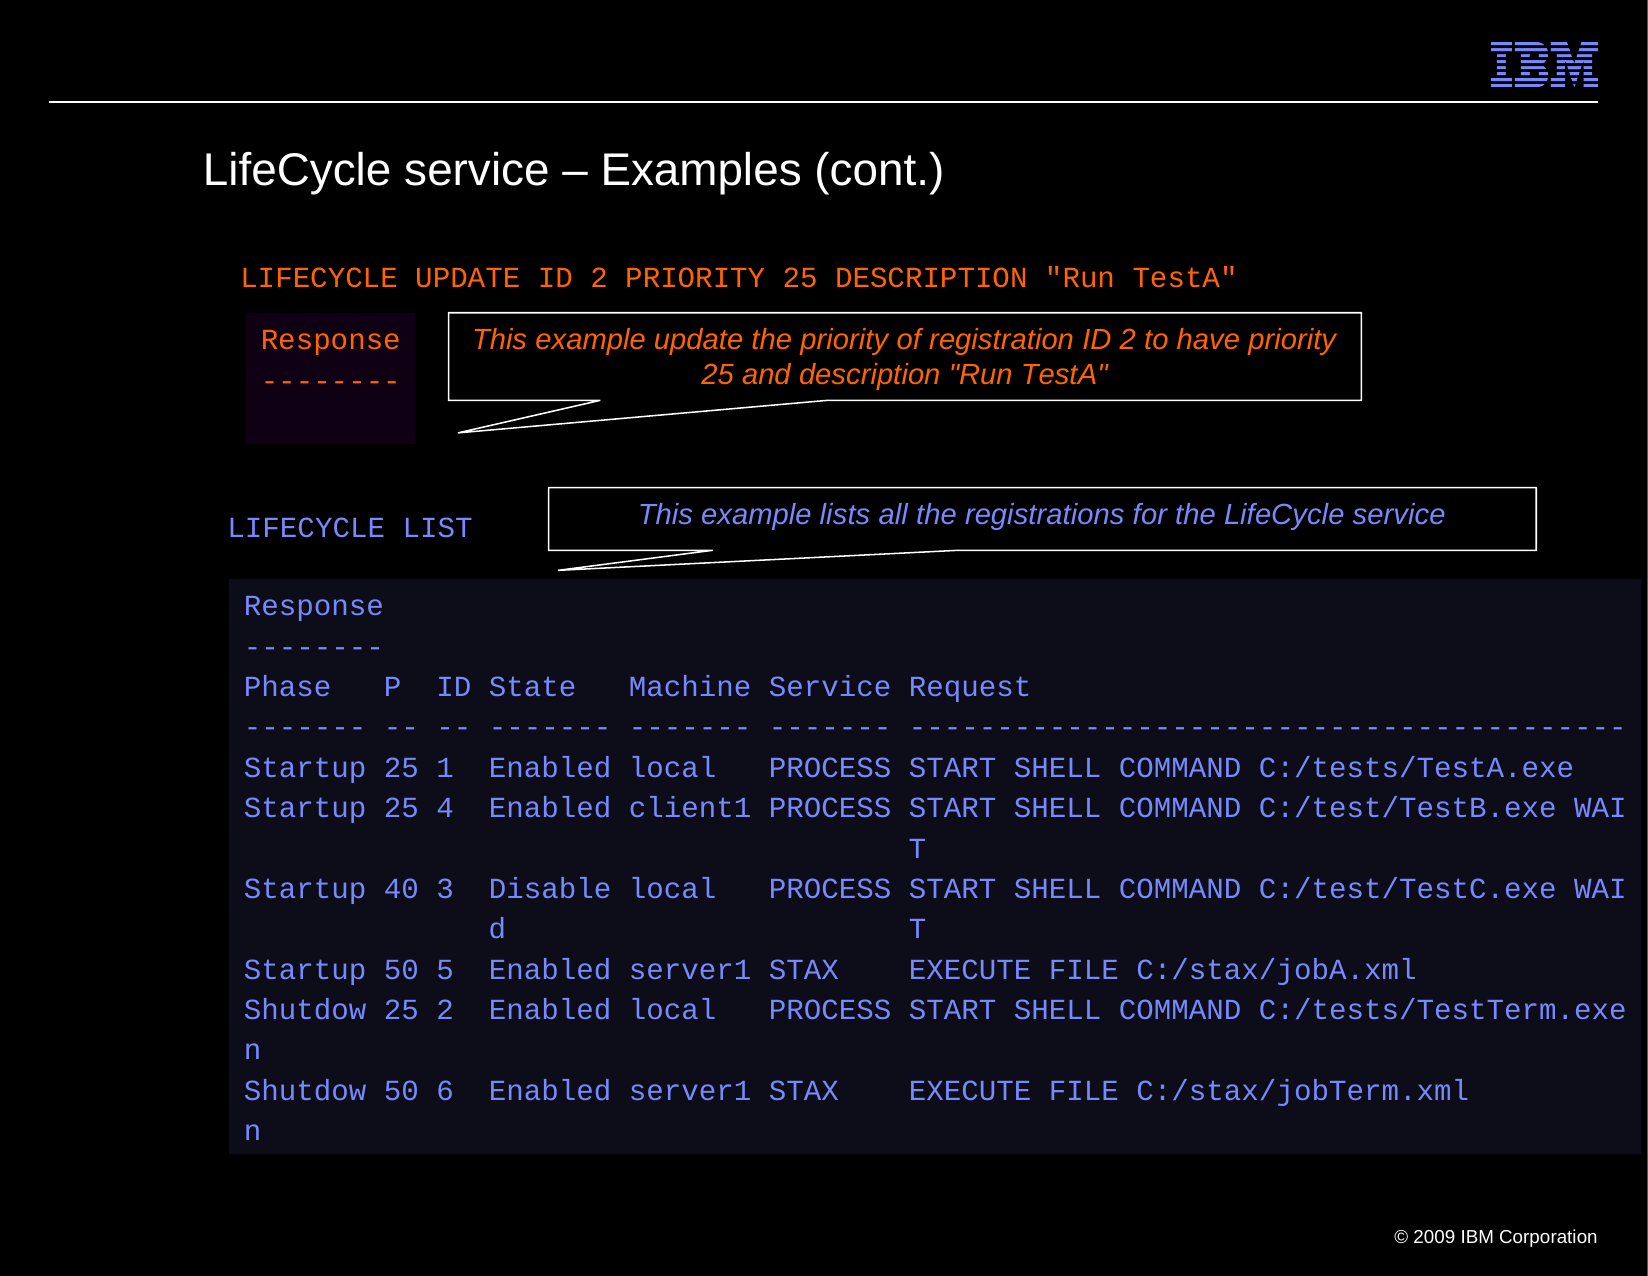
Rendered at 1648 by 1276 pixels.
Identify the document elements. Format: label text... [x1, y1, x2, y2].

text_box Response -------- [246, 312, 416, 444]
text_box Response -------- Phase P ID State Machine Service Request ------- -- -- ------- ------- ------- ----------------------------------------- Startup 25 1 Enabled local PROCESS START SHELL COMMAND C:/tests/TestA.exe Startup 25 4 Enabled client1 PROCESS START SHELL COMMAND C:/test/TestB.exe WAI T Startup 40 3 Disable local PROCESS START SHELL COMMAND C:/test/TestC.exe WAI d T Startup 50 5 Enabled server1 STAX EXECUTE FILE C:/stax/jobA.xml Shutdow 25 2 Enabled local PROCESS START SHELL COMMAND C:/tests/TestTerm.exe n Shutdow 50 6 Enabled server1 STAX EXECUTE FILE C:/stax/jobTerm.xml n [228, 578, 1642, 1155]
text_box LIFECYCLE LIST [212, 500, 488, 551]
text_box This example lists all the registrations for the LifeCycle service [548, 487, 1537, 571]
title LifeCycle service – Examples (cont.) [186, 137, 1648, 231]
picture [1491, 42, 1598, 87]
text_box This example update the priority of registration ID 2 to have priority 25 and description "Run TestA" [448, 312, 1362, 433]
text_box LIFECYCLE UPDATE ID 2 PRIORITY 25 DESCRIPTION "Run TestA" [225, 250, 1253, 301]
